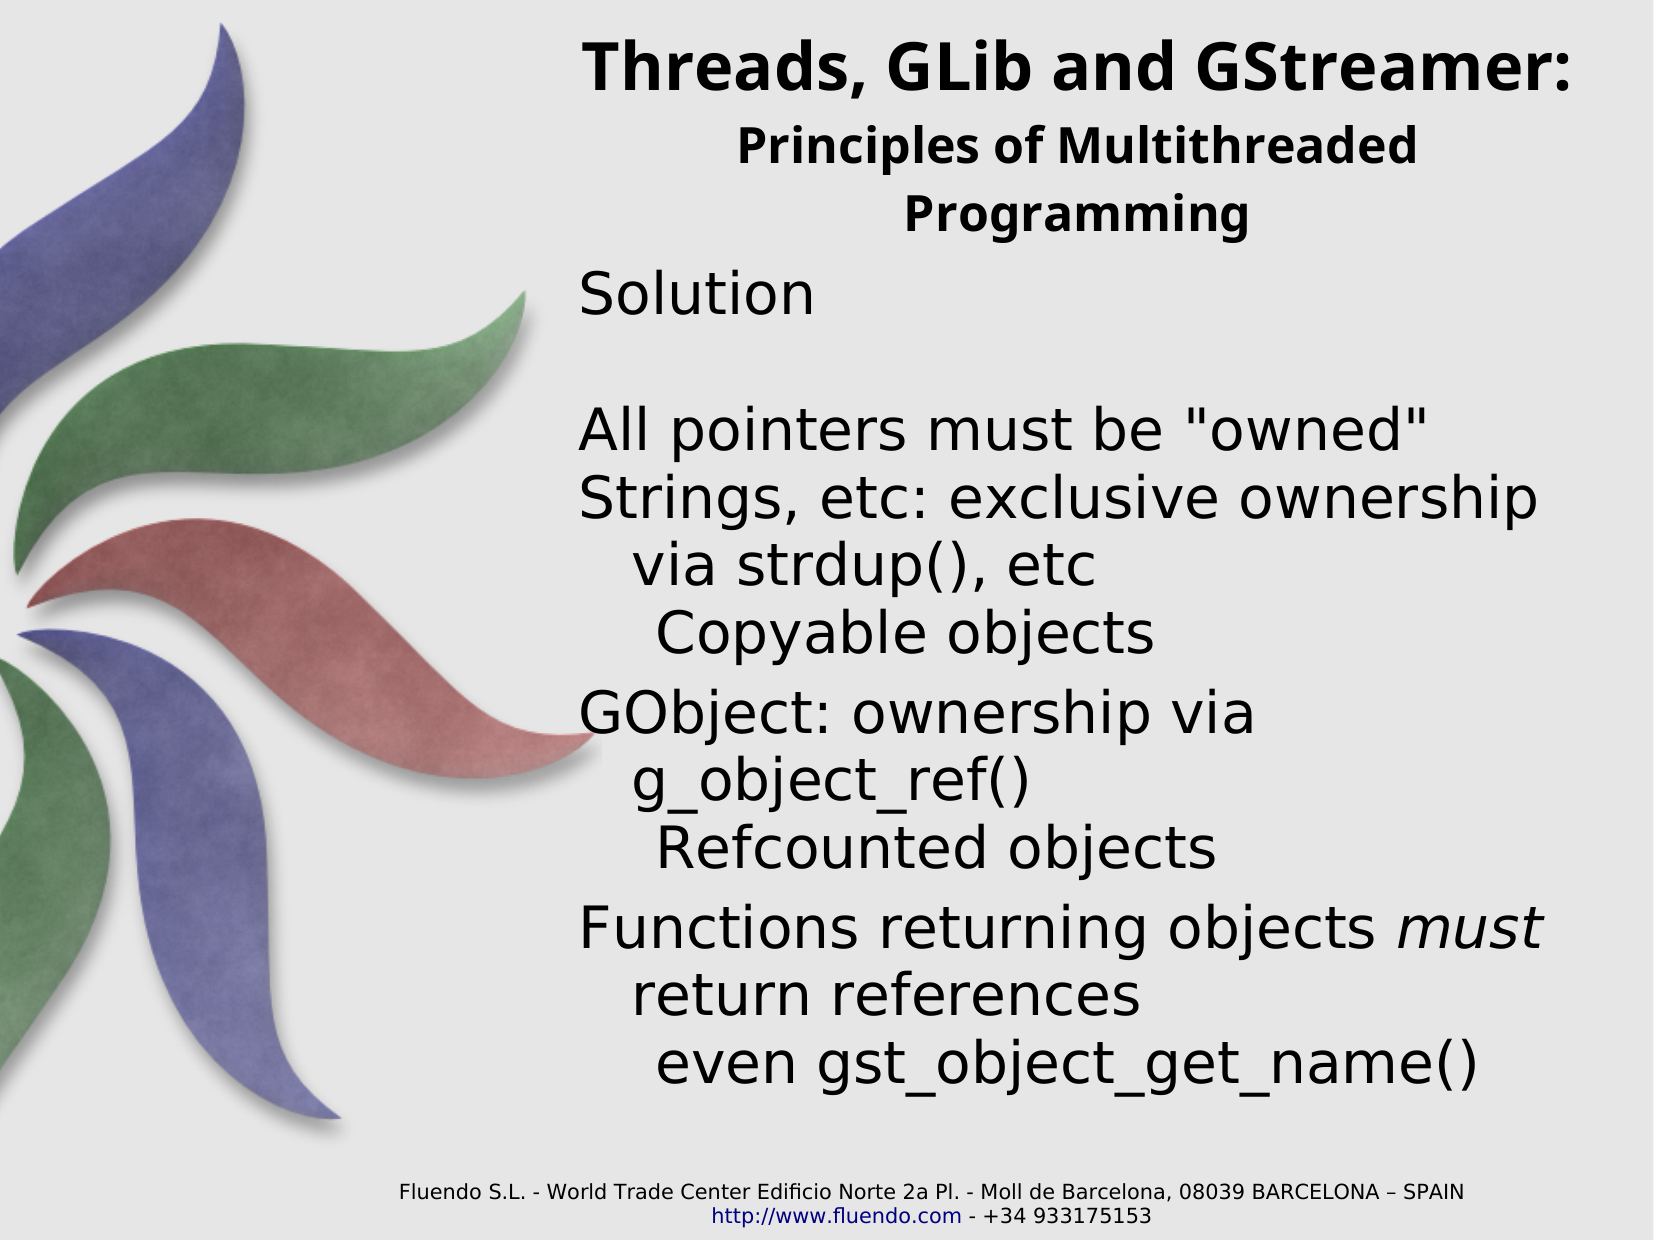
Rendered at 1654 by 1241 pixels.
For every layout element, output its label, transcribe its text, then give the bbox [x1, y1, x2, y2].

title Threads, GLib and GStreamer: Principles of Multithreaded Programming [561, 59, 1595, 207]
list Solution All pointers must be "owned" Strings, etc: exclusive ownership via strdup(), etc Copyable objects GObject: ownership via g_object_ref() Refcounted objects Functions returning objects must return references even gst_object_get_name() [561, 236, 1595, 1123]
picture [0, 1, 602, 1241]
picture [597, 1189, 602, 1198]
